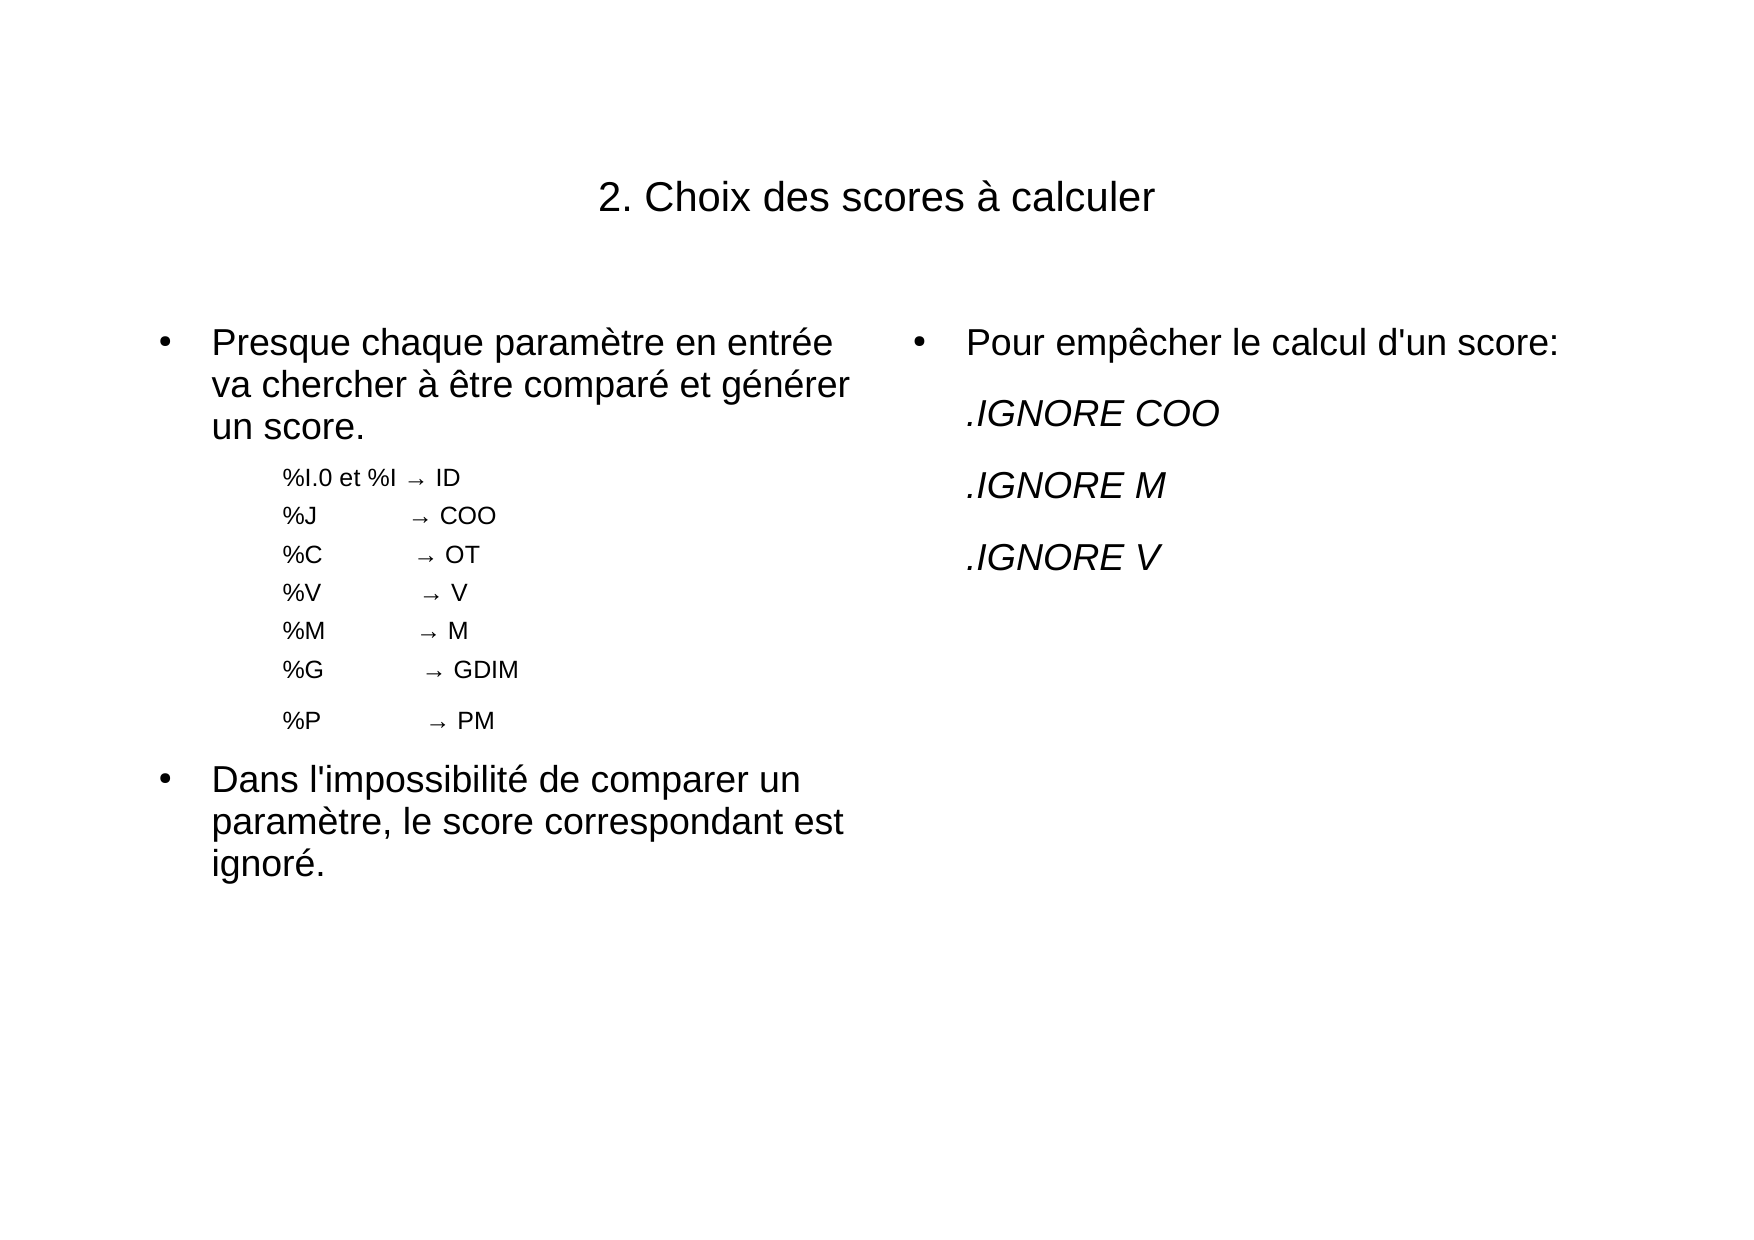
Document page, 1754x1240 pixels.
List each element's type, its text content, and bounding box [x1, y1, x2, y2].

list Pour empêcher le calcul d'un score: .IGNORE COO .IGNORE M .IGNORE V [895, 321, 1614, 1062]
list Presque chaque paramètre en entrée va chercher à être comparé et générer un score. %I.0 et %I → ID %J → COO %C → OT %V → V %M → M %G → GDIM %P → PM Dans l'impossibilité de comparer un paramètre, le score correspondant est ignoré. [140, 321, 860, 1062]
title 2. Choix des scores à calculer [140, 111, 1614, 284]
